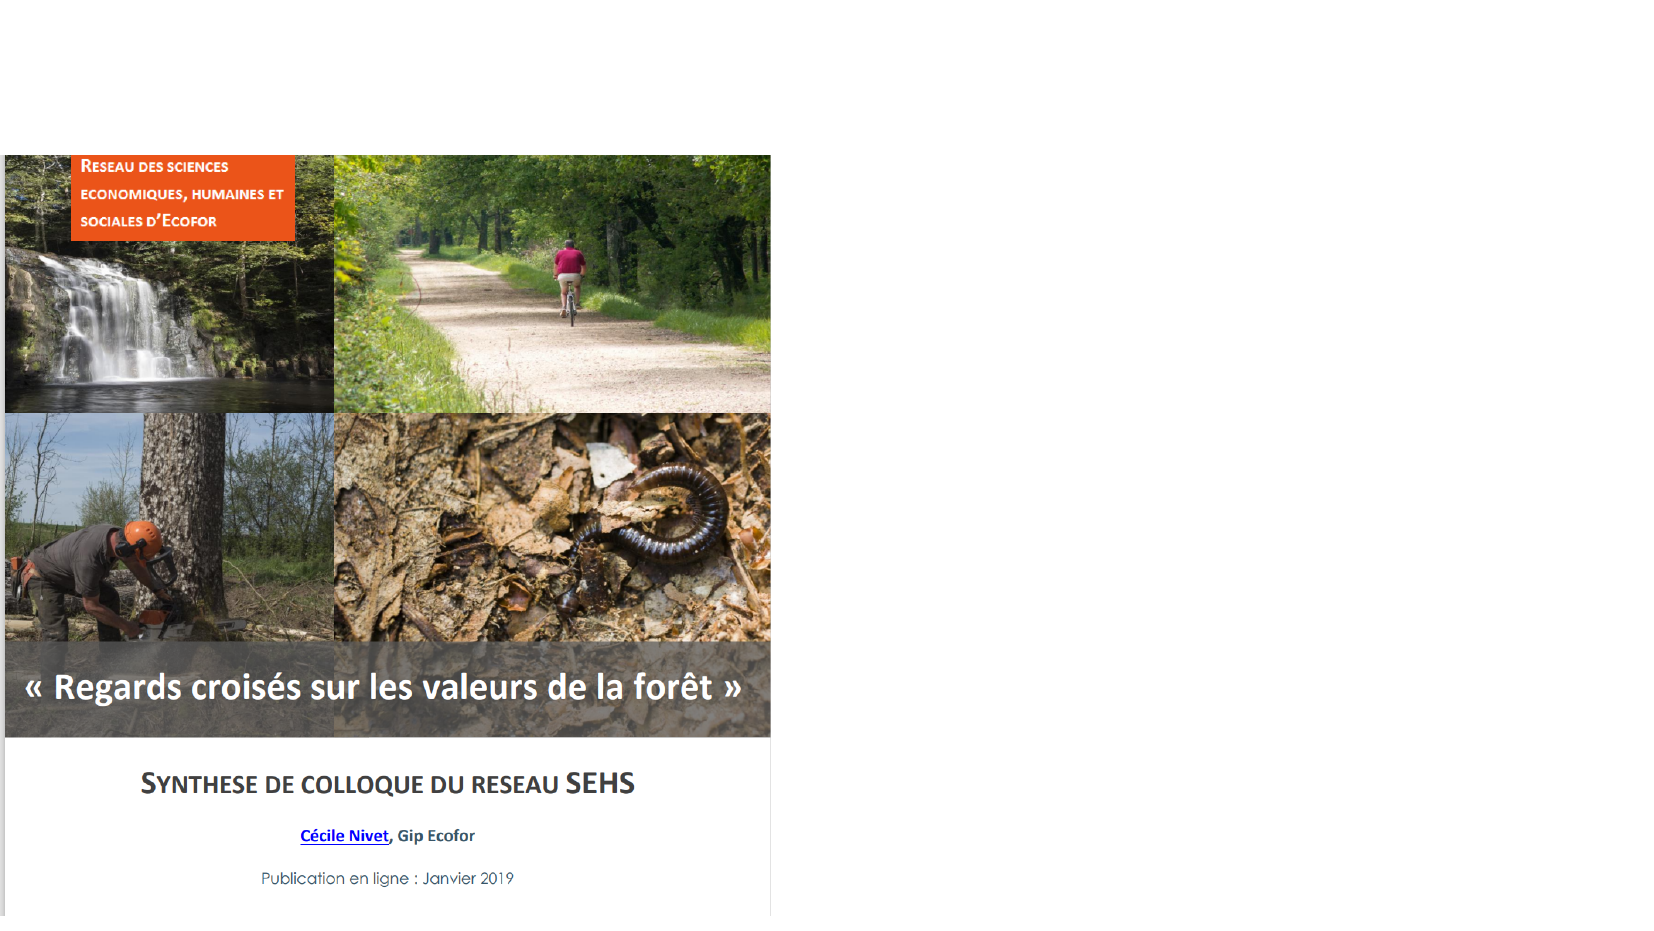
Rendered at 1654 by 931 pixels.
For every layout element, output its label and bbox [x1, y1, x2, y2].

picture [0, 155, 771, 916]
